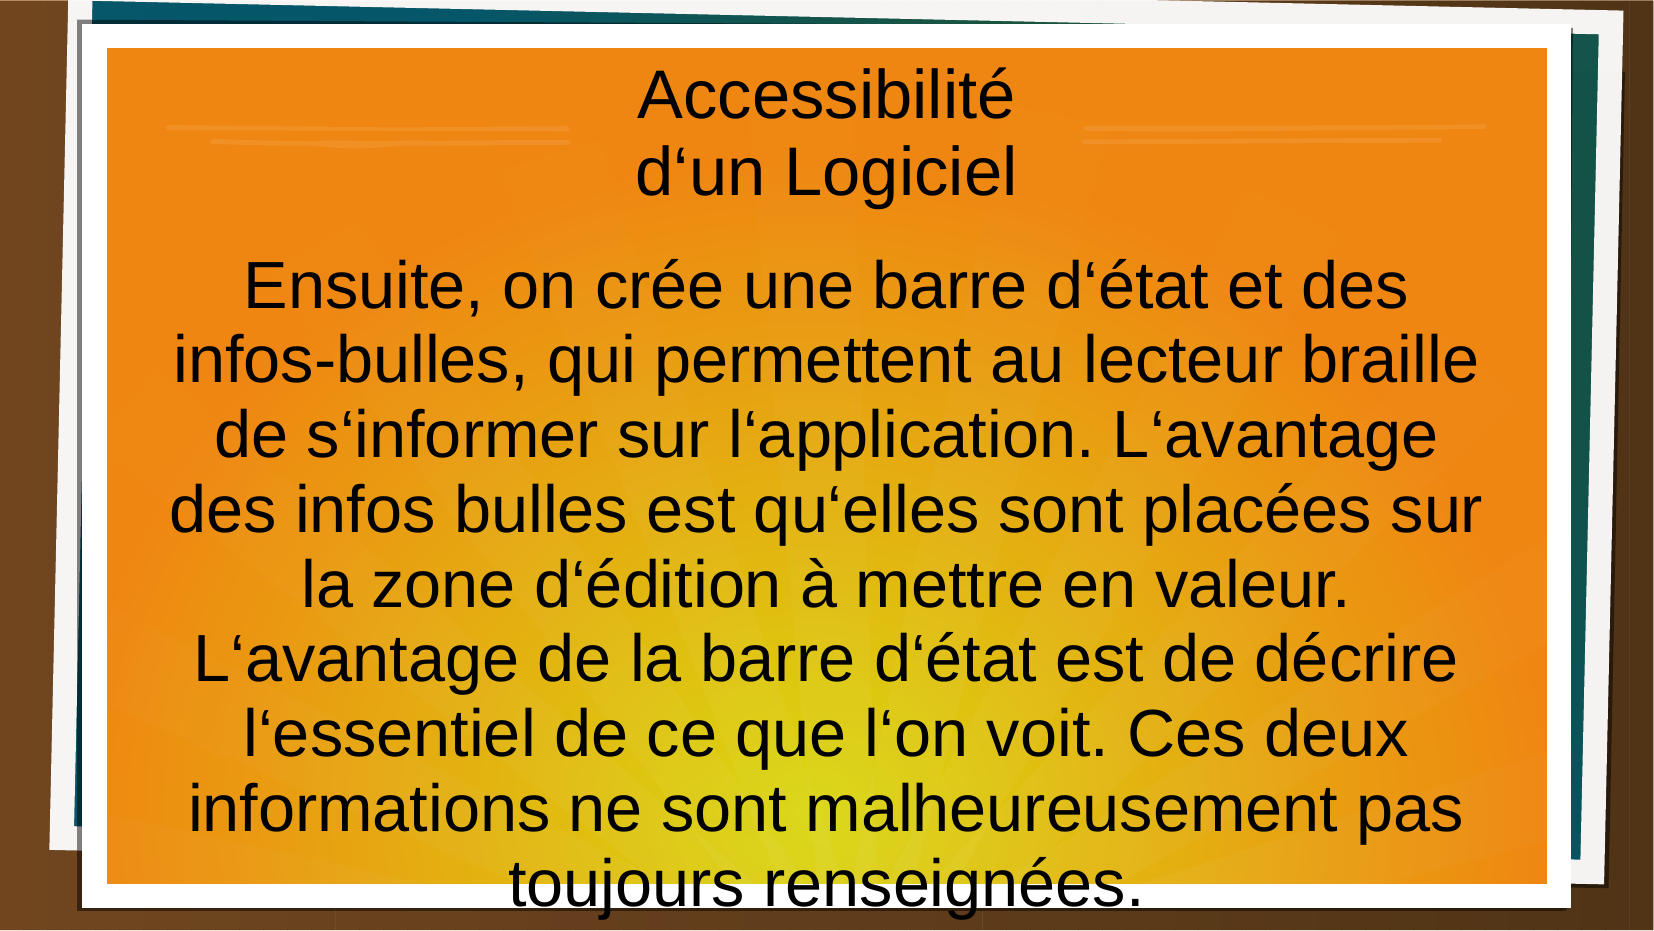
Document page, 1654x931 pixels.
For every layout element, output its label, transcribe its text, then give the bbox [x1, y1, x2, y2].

title Accessibilité d‘un Logiciel [566, 56, 1087, 210]
subtitle Ensuite, on crée une barre d‘état et des infos-bulles, qui permettent au lecteur braille de s‘informer sur l‘application. L‘avantage des infos bulles est qu‘elles sont placées sur la zone d‘édition à mettre en valeur. L‘avantage de la barre d‘état est de décrire l‘essentiel de ce que l‘on voit. Ces deux informations ne sont malheureusement pas toujours renseignées. [162, 224, 1492, 931]
